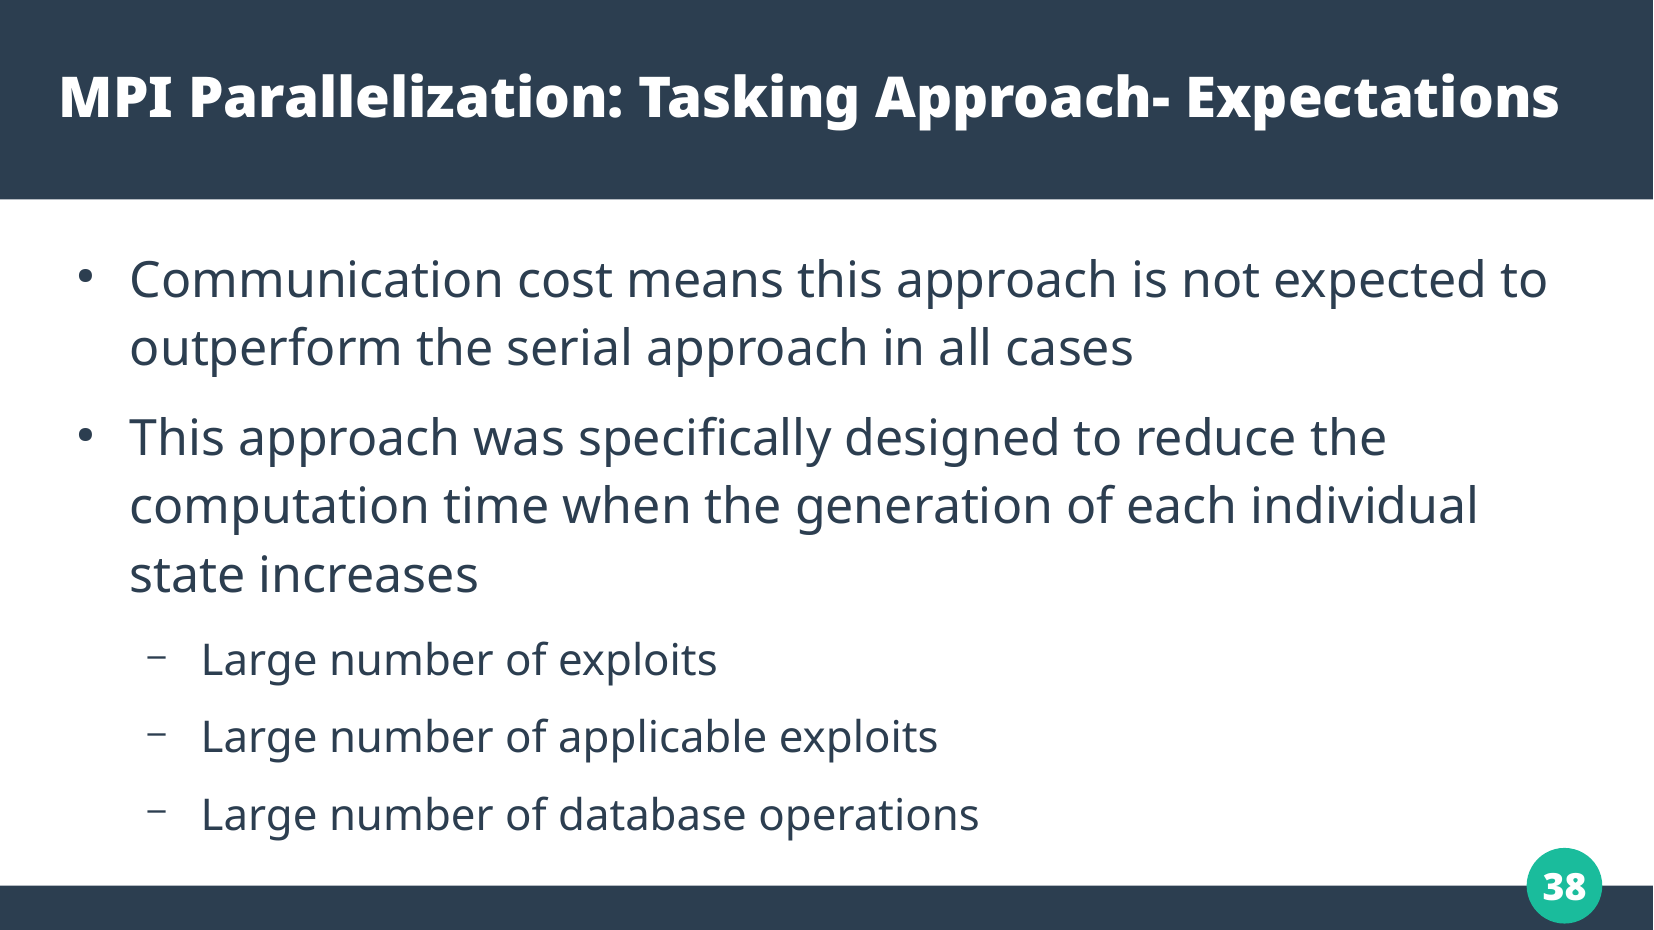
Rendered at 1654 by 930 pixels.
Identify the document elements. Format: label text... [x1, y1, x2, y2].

title MPI Parallelization: Tasking Approach- Expectations [58, 36, 1594, 155]
list Communication cost means this approach is not expected to outperform the serial approach in all cases This approach was specifically designed to reduce the computation time when the generation of each individual state increases Large number of exploits Large number of applicable exploits Large number of database operations [58, 243, 1594, 864]
